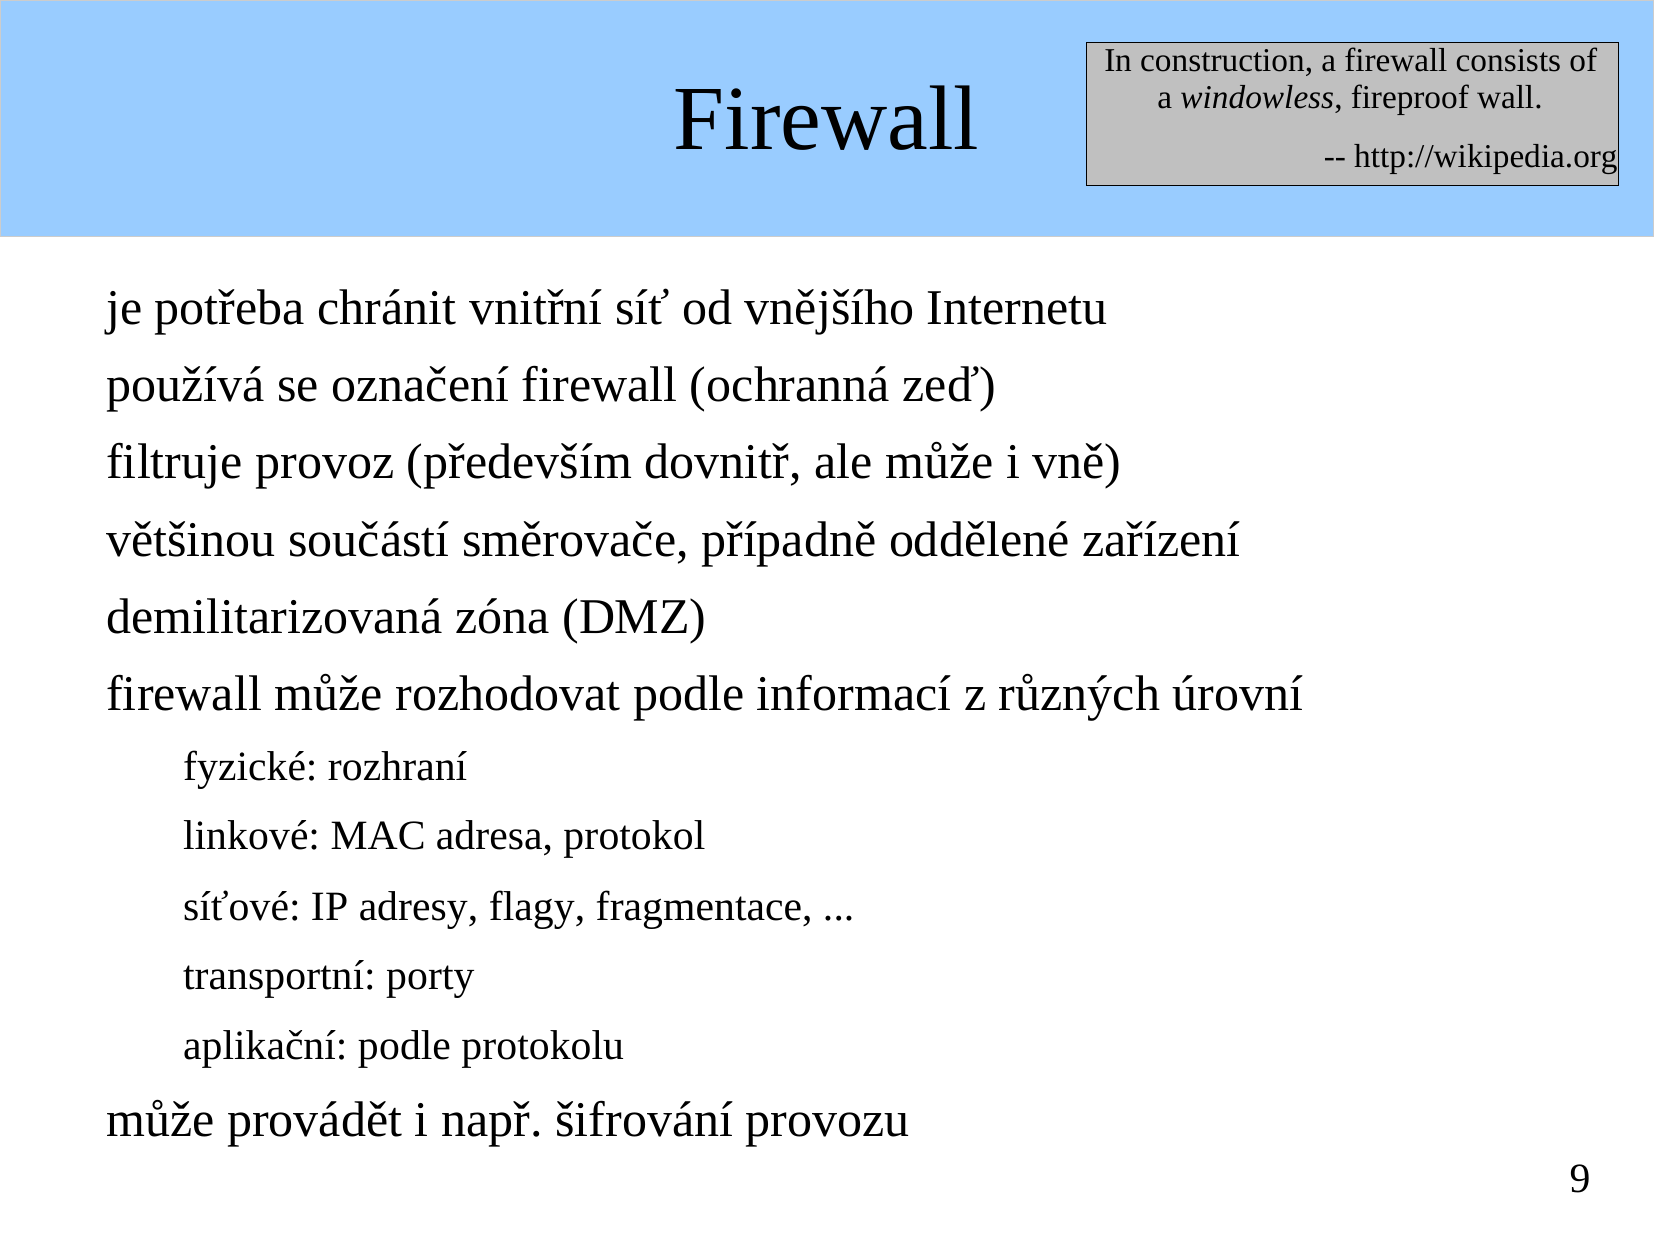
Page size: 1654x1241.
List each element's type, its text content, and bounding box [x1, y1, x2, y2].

title Firewall [0, 0, 1654, 237]
list je potřeba chránit vnitřní síť od vnějšího Internetu používá se označení firewall (ochranná zeď) filtruje provoz (především dovnitř, ale může i vně) většinou součástí směrovače, případně oddělené zařízení demilitarizovaná zóna (DMZ) firewall může rozhodovat podle informací z různých úrovní fyzické: rozhraní linkové: MAC adresa, protokol síťové: IP adresy, flagy, fragmentace, ... transportní: porty aplikační: podle protokolu může provádět i např. šifrování provozu [88, 279, 1565, 1148]
list In construction, a firewall consists of a windowless, fireproof wall. -- http://wikipedia.org [1086, 42, 1619, 186]
